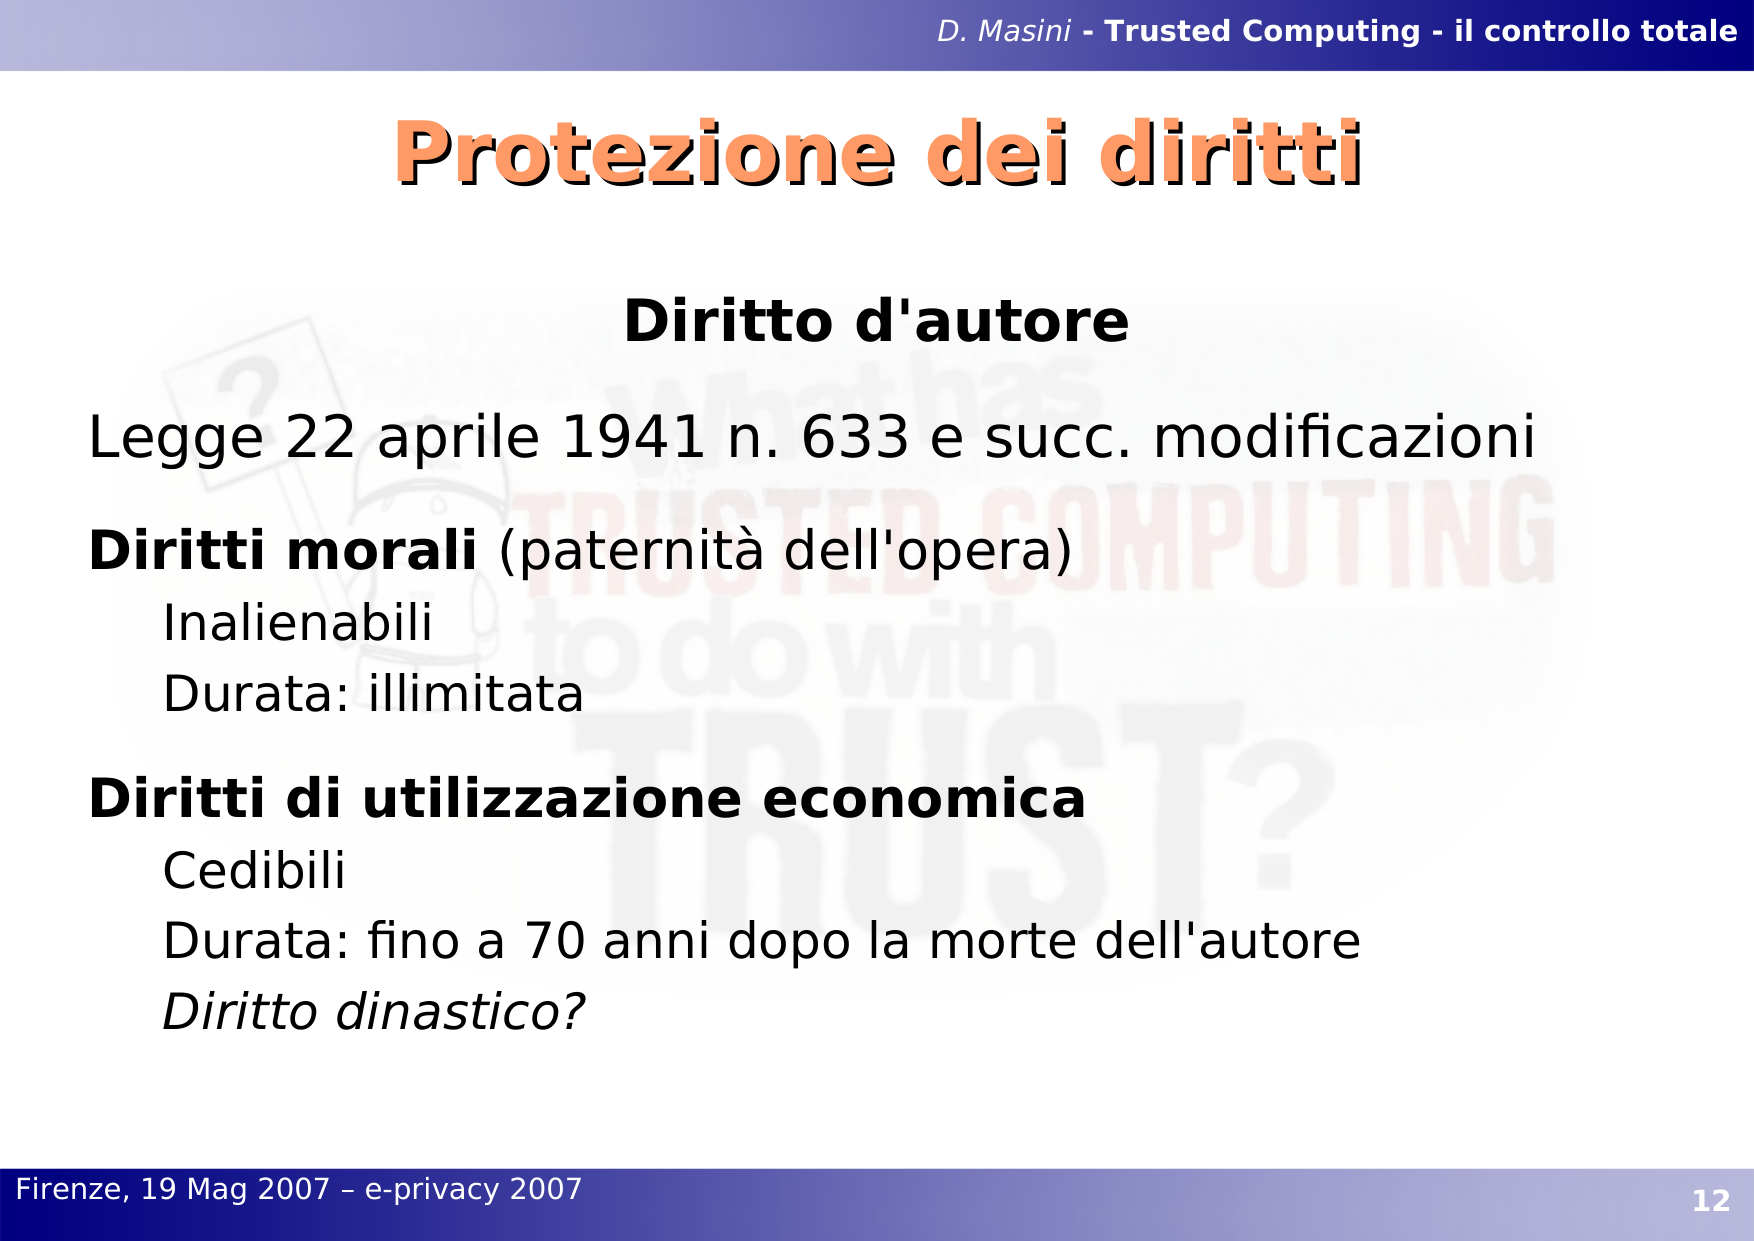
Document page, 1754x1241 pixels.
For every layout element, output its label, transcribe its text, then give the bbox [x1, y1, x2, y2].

picture [0, 0, 1754, 1241]
title Protezione dei diritti [87, 49, 1667, 257]
list Diritto d'autore Legge 22 aprile 1941 n. 633 e succ. modificazioni Diritti morali (paternità dell'opera) Inalienabili Durata: illimitata Diritti di utilizzazione economica Cedibili Durata: fino a 70 anni dopo la morte dell'autore Diritto dinastico? [87, 289, 1667, 1108]
